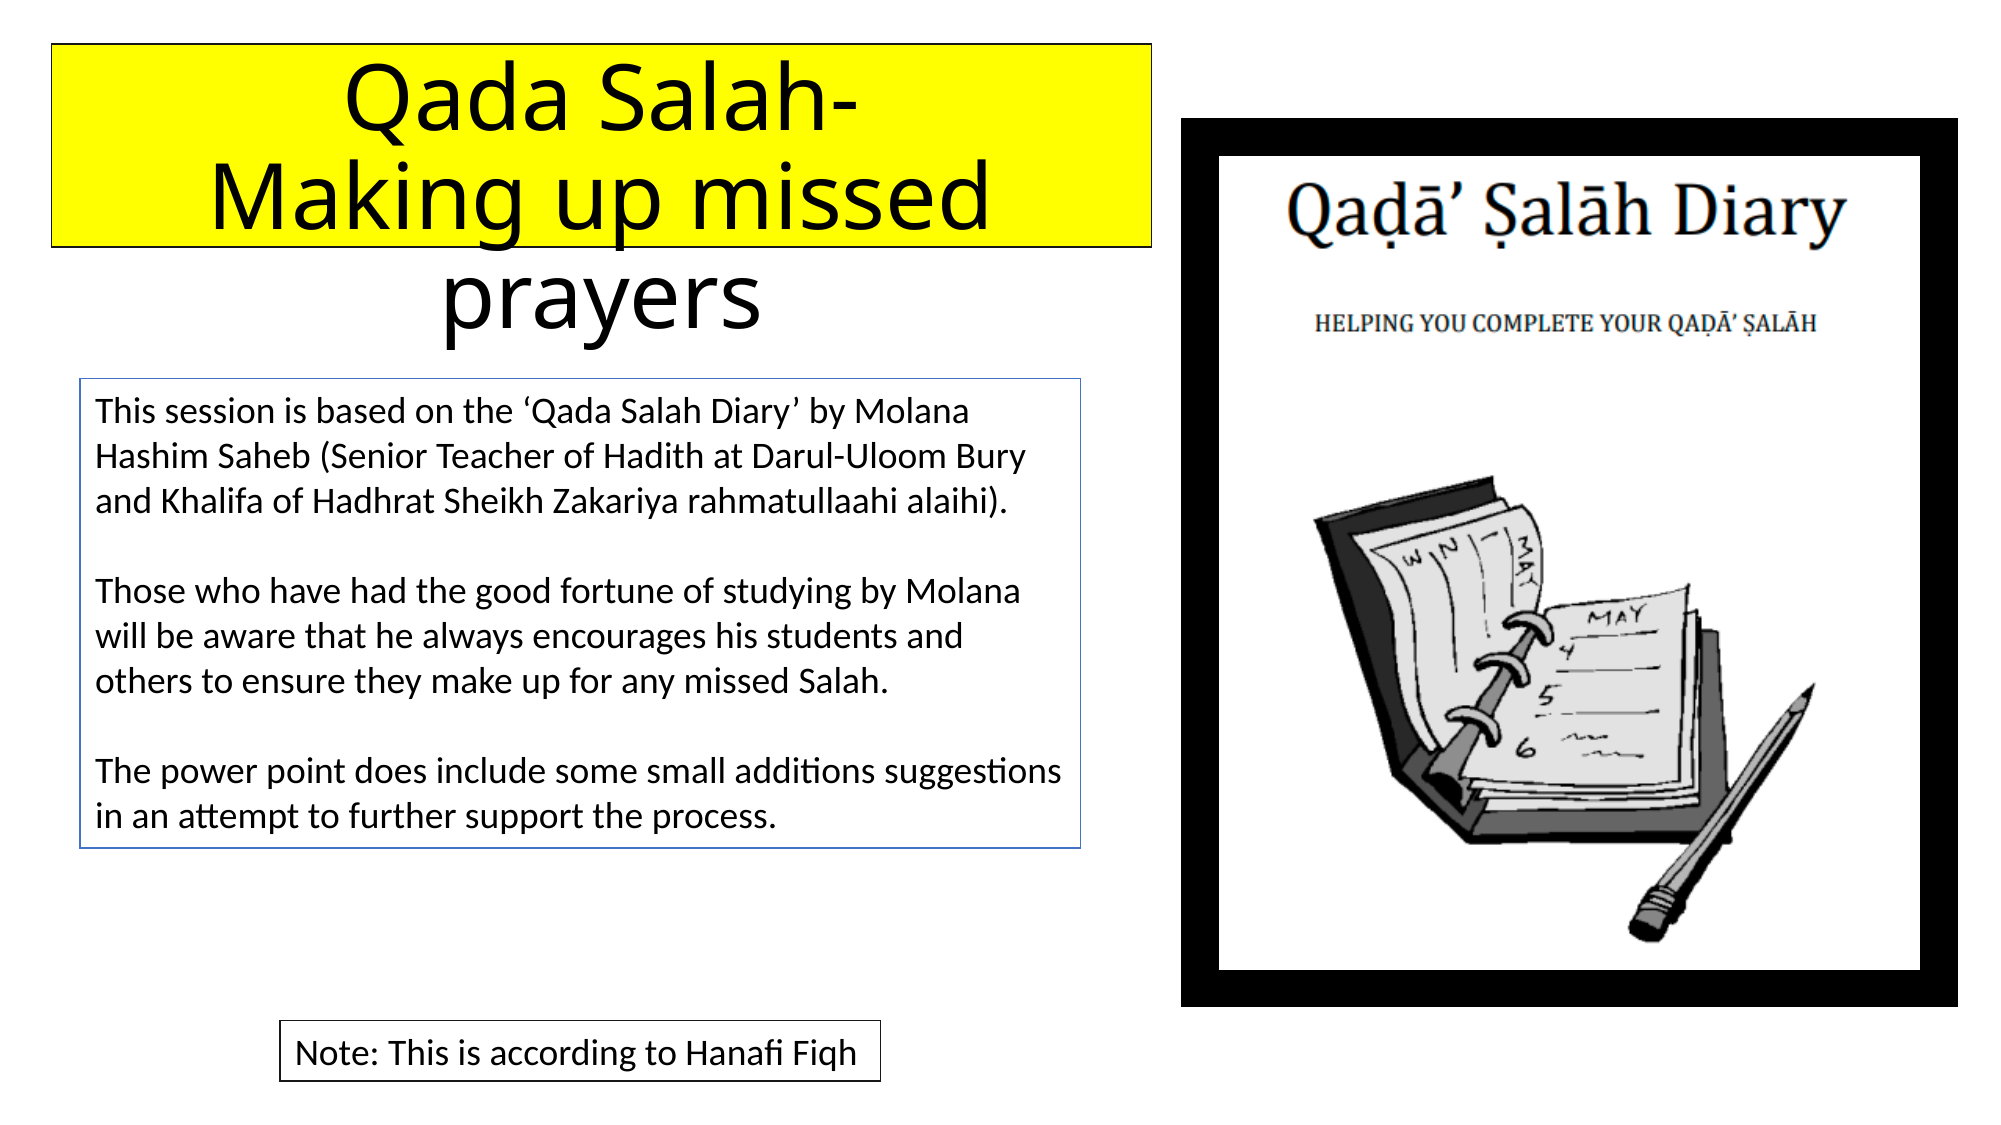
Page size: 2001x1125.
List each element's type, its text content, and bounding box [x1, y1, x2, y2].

text_box Note: This is according to Hanafi Fiqh [279, 1020, 881, 1082]
text_box This session is based on the ‘Qada Salah Diary’ by Molana Hashim Saheb (Senior Teacher of Hadith at Darul-Uloom Bury and Khalifa of Hadhrat Sheikh Zakariya rahmatullaahi alaihi). Those who have had the good fortune of studying by Molana will be aware that he always encourages his students and others to ensure they make up for any missed Salah. The power point does include some small additions suggestions in an attempt to further support the process. [79, 378, 1081, 849]
title Qada Salah- Making up missed prayers [51, 43, 1152, 248]
picture [1218, 155, 1921, 970]
